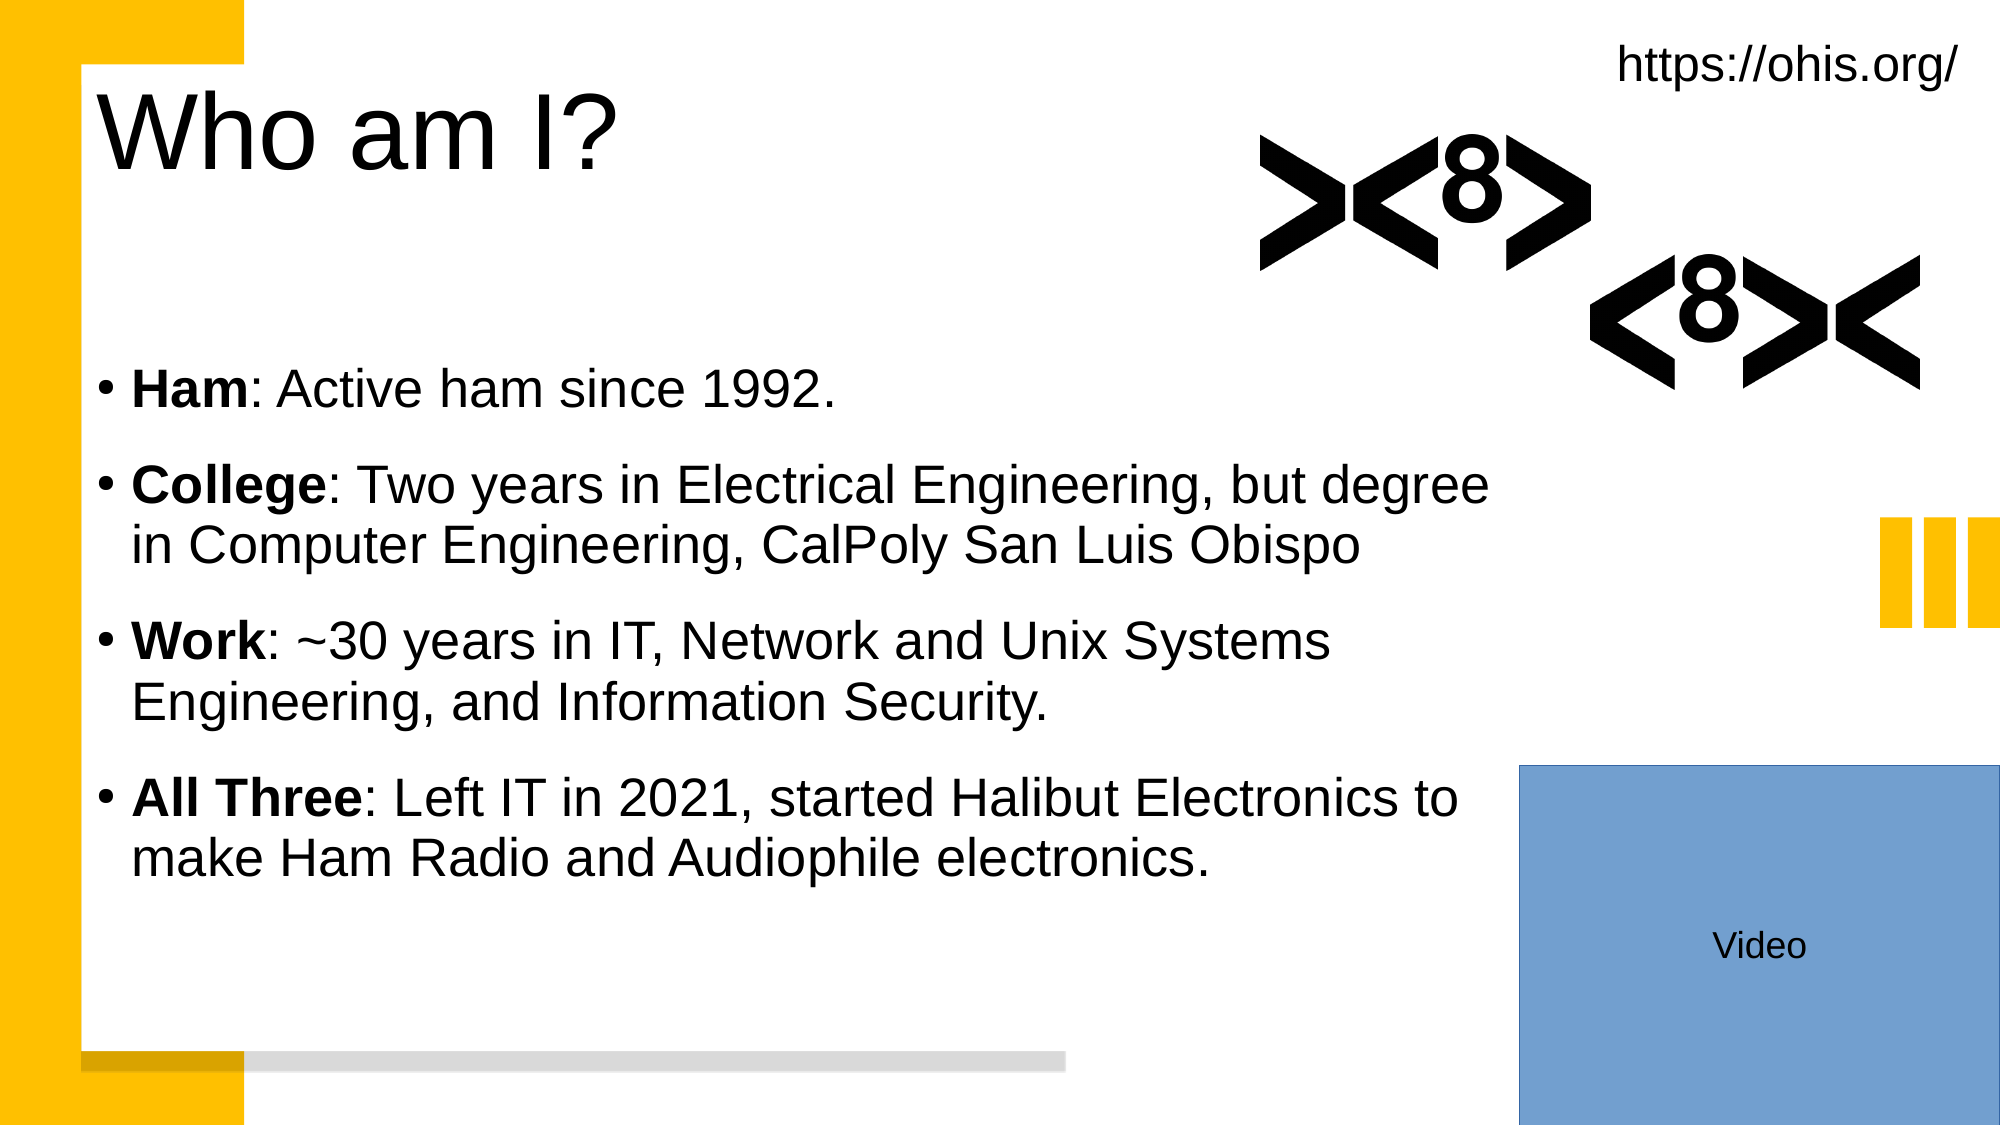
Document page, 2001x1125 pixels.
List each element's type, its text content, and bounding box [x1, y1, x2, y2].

text_box Video [1519, 765, 2000, 1125]
picture [1260, 134, 1921, 390]
text_box [0, 0, 2000, 1125]
text_box Ham: Active ham since 1992. College: Two years in Electrical Engineering, but degree in Computer Engineering, CalPoly San Luis Obispo Work: ~30 years in IT, Network and Unix Systems Engineering, and Information Security. All Three: Left IT in 2021, started Halibut Electronics to make Ham Radio and Audiophile electronics. [81, 254, 1516, 1053]
text_box Who am I? [81, 64, 1921, 201]
text_box https://ohis.org/ [1590, 29, 1974, 105]
